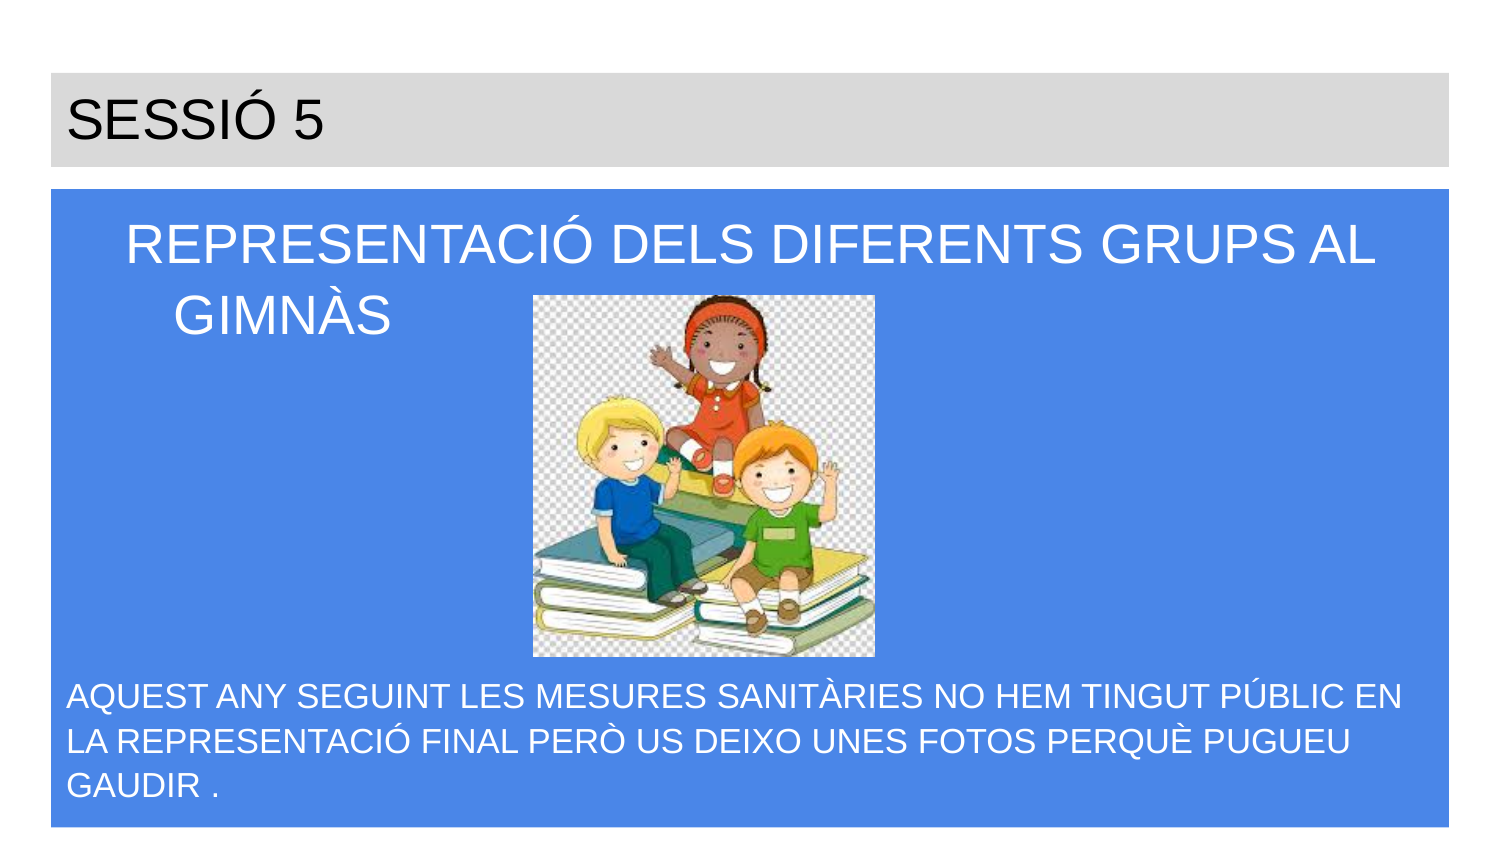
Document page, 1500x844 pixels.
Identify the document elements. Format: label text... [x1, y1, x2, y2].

list REPRESENTACIÓ DELS DIFERENTS GRUPS AL GIMNÀS AQUEST ANY SEGUINT LES MESURES SANITÀRIES NO HEM TINGUT PÚBLIC EN LA REPRESENTACIÓ FINAL PERÒ US DEIXO UNES FOTOS PERQUÈ PUGUEU GAUDIR . [51, 189, 1449, 828]
picture [533, 295, 875, 657]
title SESSIÓ 5 [51, 72, 1449, 167]
